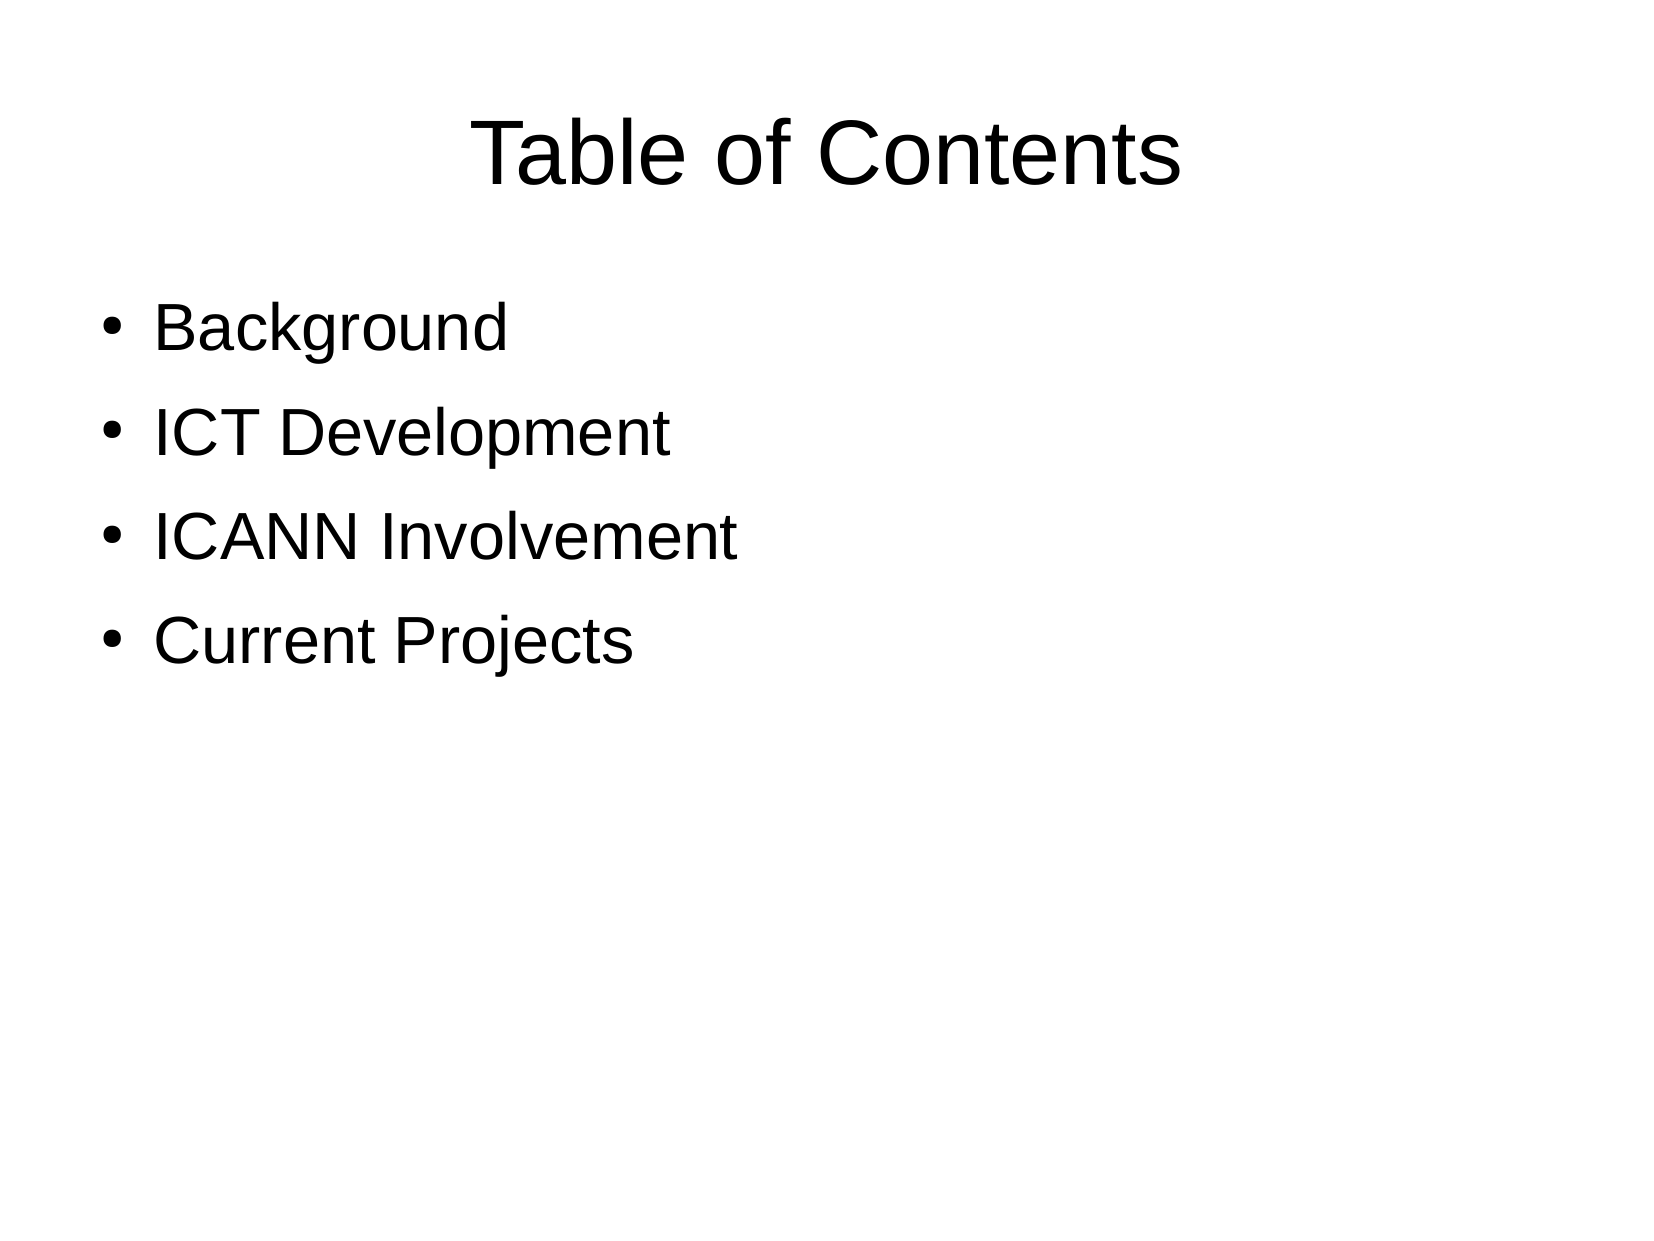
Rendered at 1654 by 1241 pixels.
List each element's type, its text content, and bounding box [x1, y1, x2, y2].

list Background ICT Development ICANN Involvement Current Projects [82, 290, 1571, 1109]
title Table of Contents [82, 49, 1571, 257]
